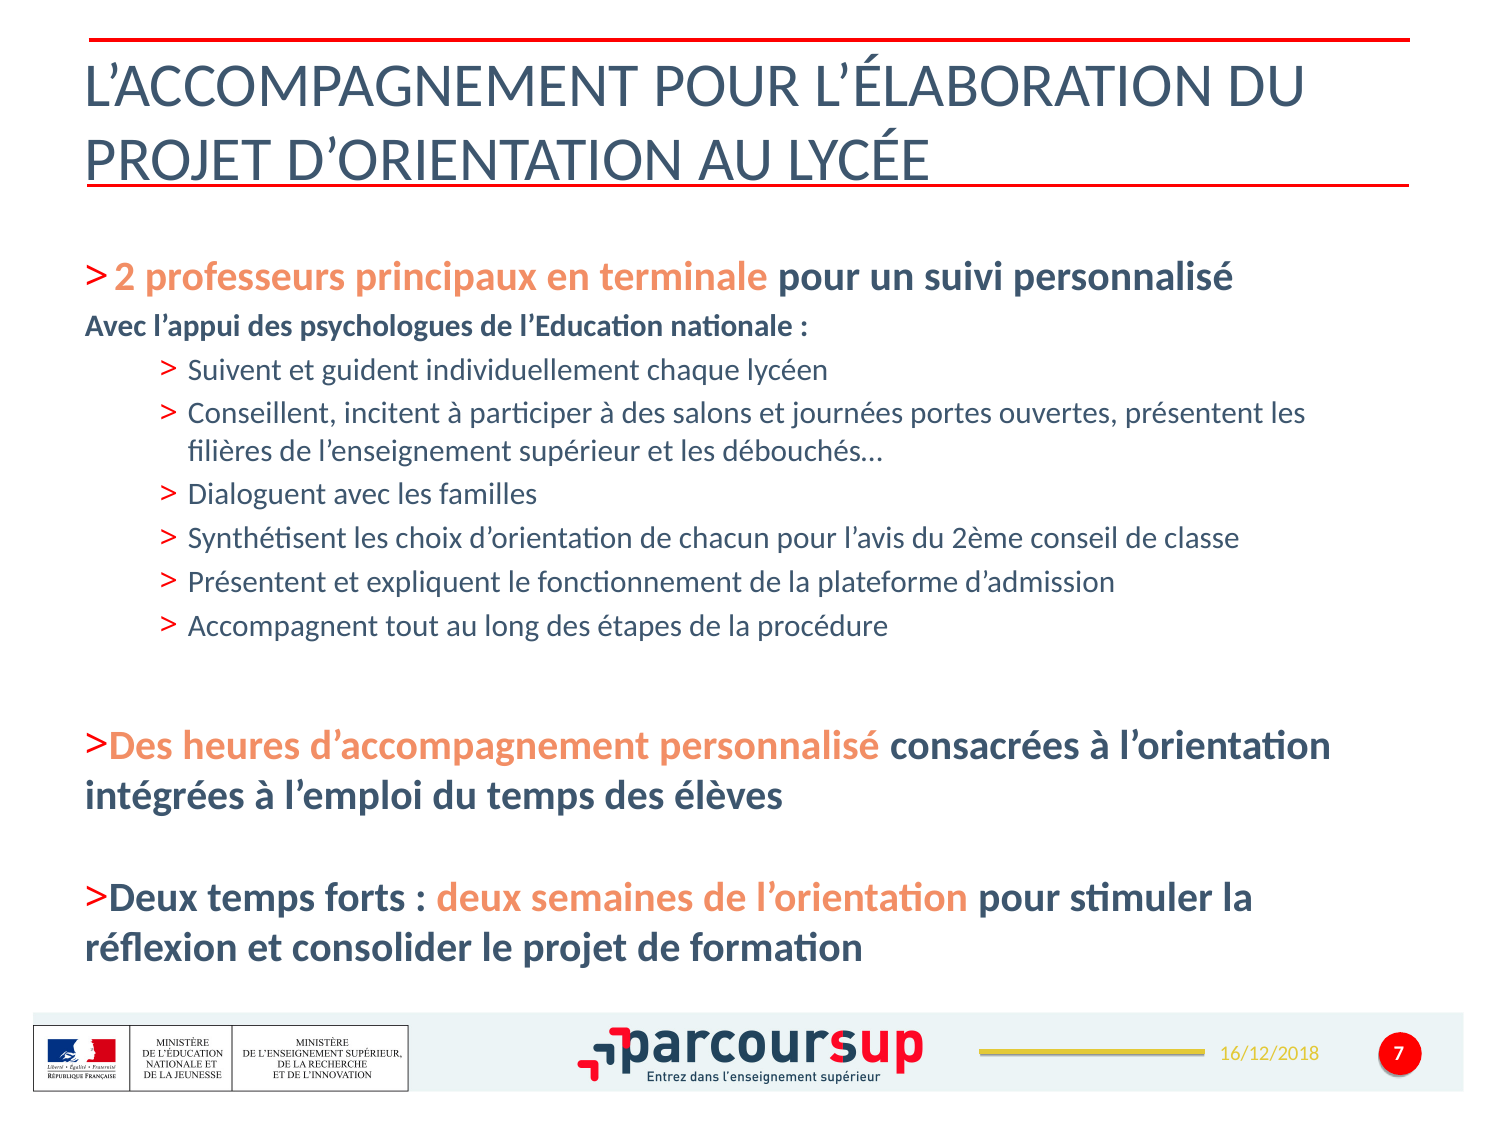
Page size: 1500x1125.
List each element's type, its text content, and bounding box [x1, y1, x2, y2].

title L’accompagnement pour l’élaboration du projet d’orientation au lycée [69, 12, 1409, 224]
picture [0, 0, 1499, 1124]
list 2 professeurs principaux en terminale pour un suivi personnalisé Avec l’appui des psychologues de l’Education nationale : Suivent et guident individuellement chaque lycéen Conseillent, incitent à participer à des salons et journées portes ouvertes, présentent les filières de l’enseignement supérieur et les débouchés… Dialoguent avec les familles Synthétisent les choix d’orientation de chacun pour l’avis du 2ème conseil de classe Présentent et expliquent le fonctionnement de la plateforme d’admission Accompagnent tout au long des étapes de la procédure Des heures d’accompagnement personnalisé consacrées à l’orientation intégrées à l’emploi du temps des élèves Deux temps forts : deux semaines de l’orientation pour stimuler la réflexion et consolider le projet de formation [69, 241, 1409, 996]
slide_number <numéro> [1368, 1031, 1430, 1074]
